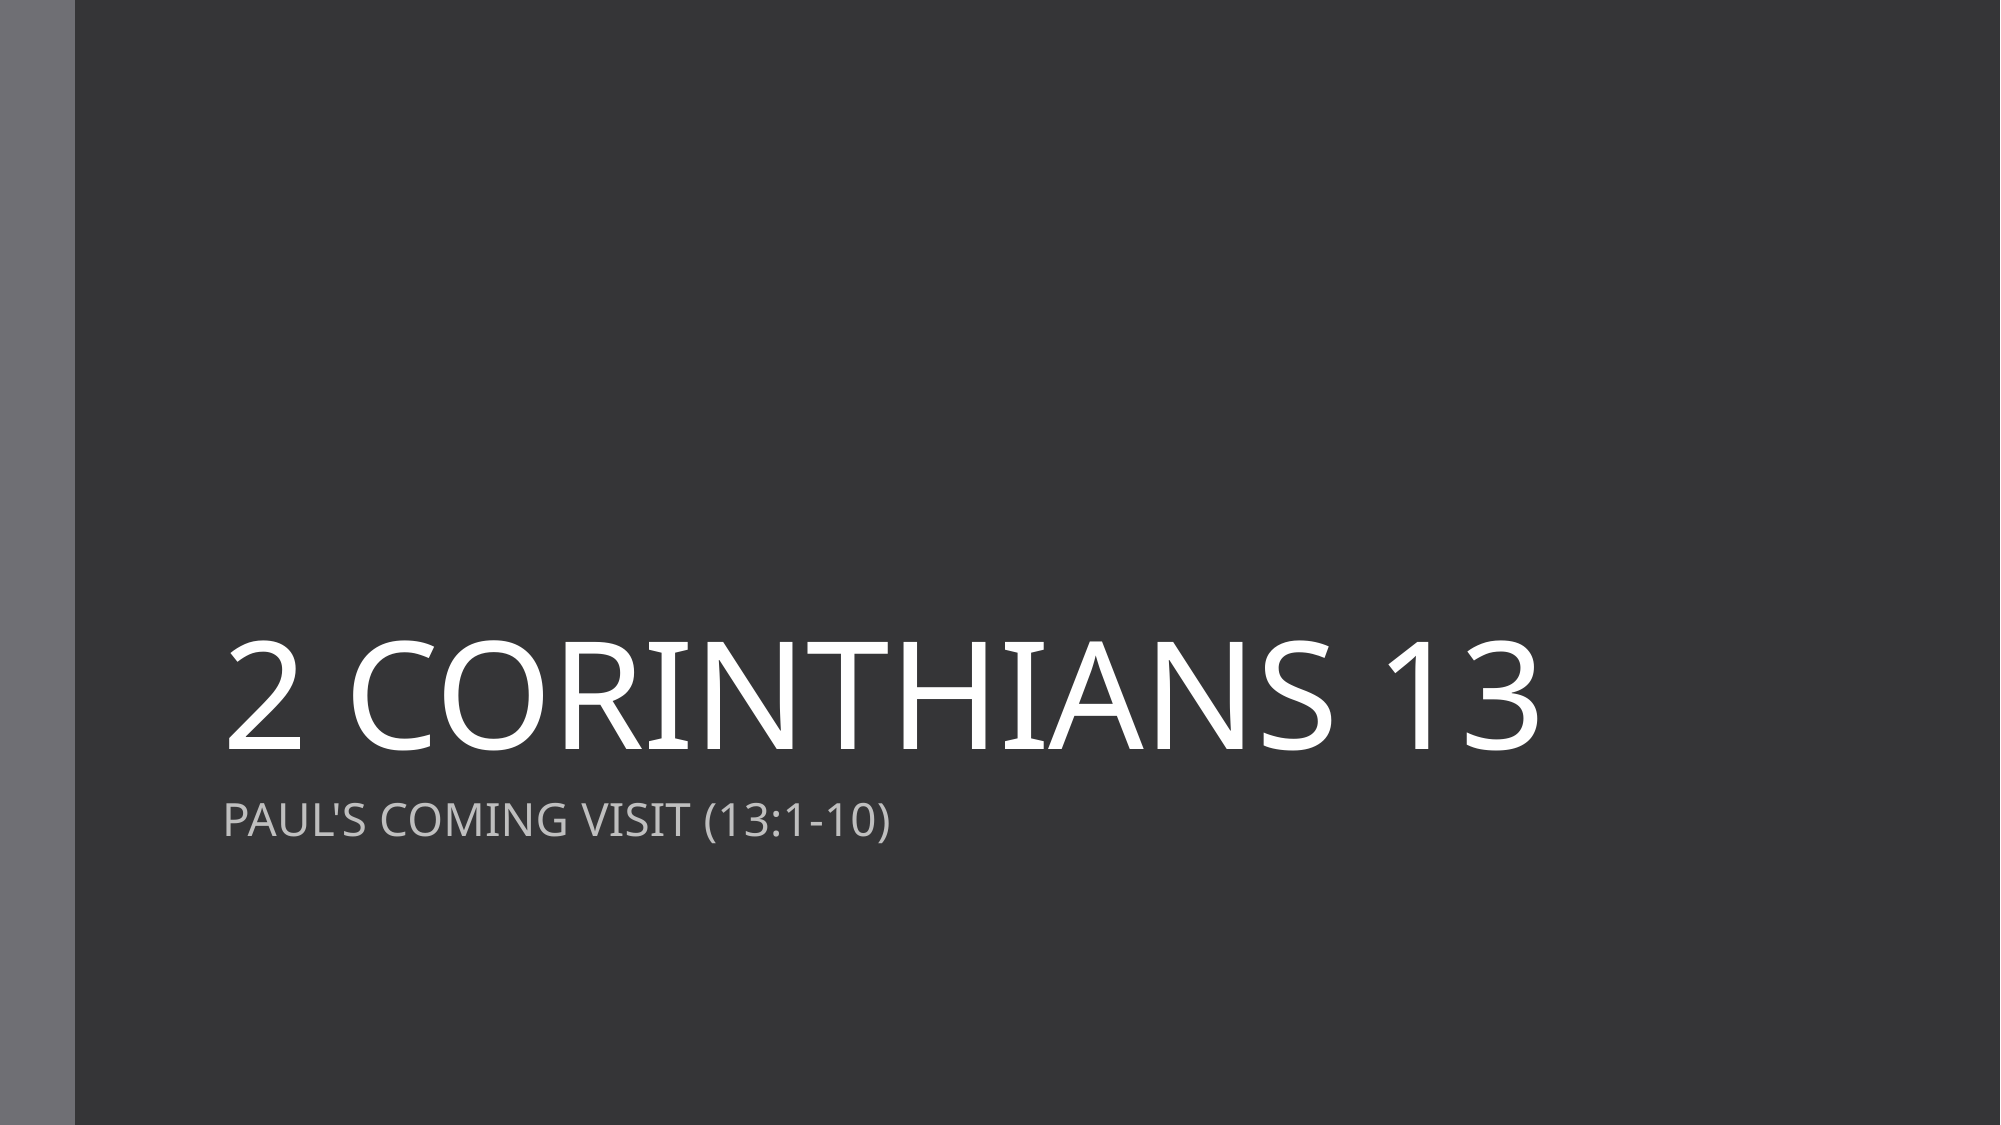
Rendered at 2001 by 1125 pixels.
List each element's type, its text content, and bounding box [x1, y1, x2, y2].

title 2 CORINTHIANS 13 [206, 124, 1752, 787]
subtitle PAUL'S COMING VISIT (13:1-10) [206, 787, 1752, 1066]
